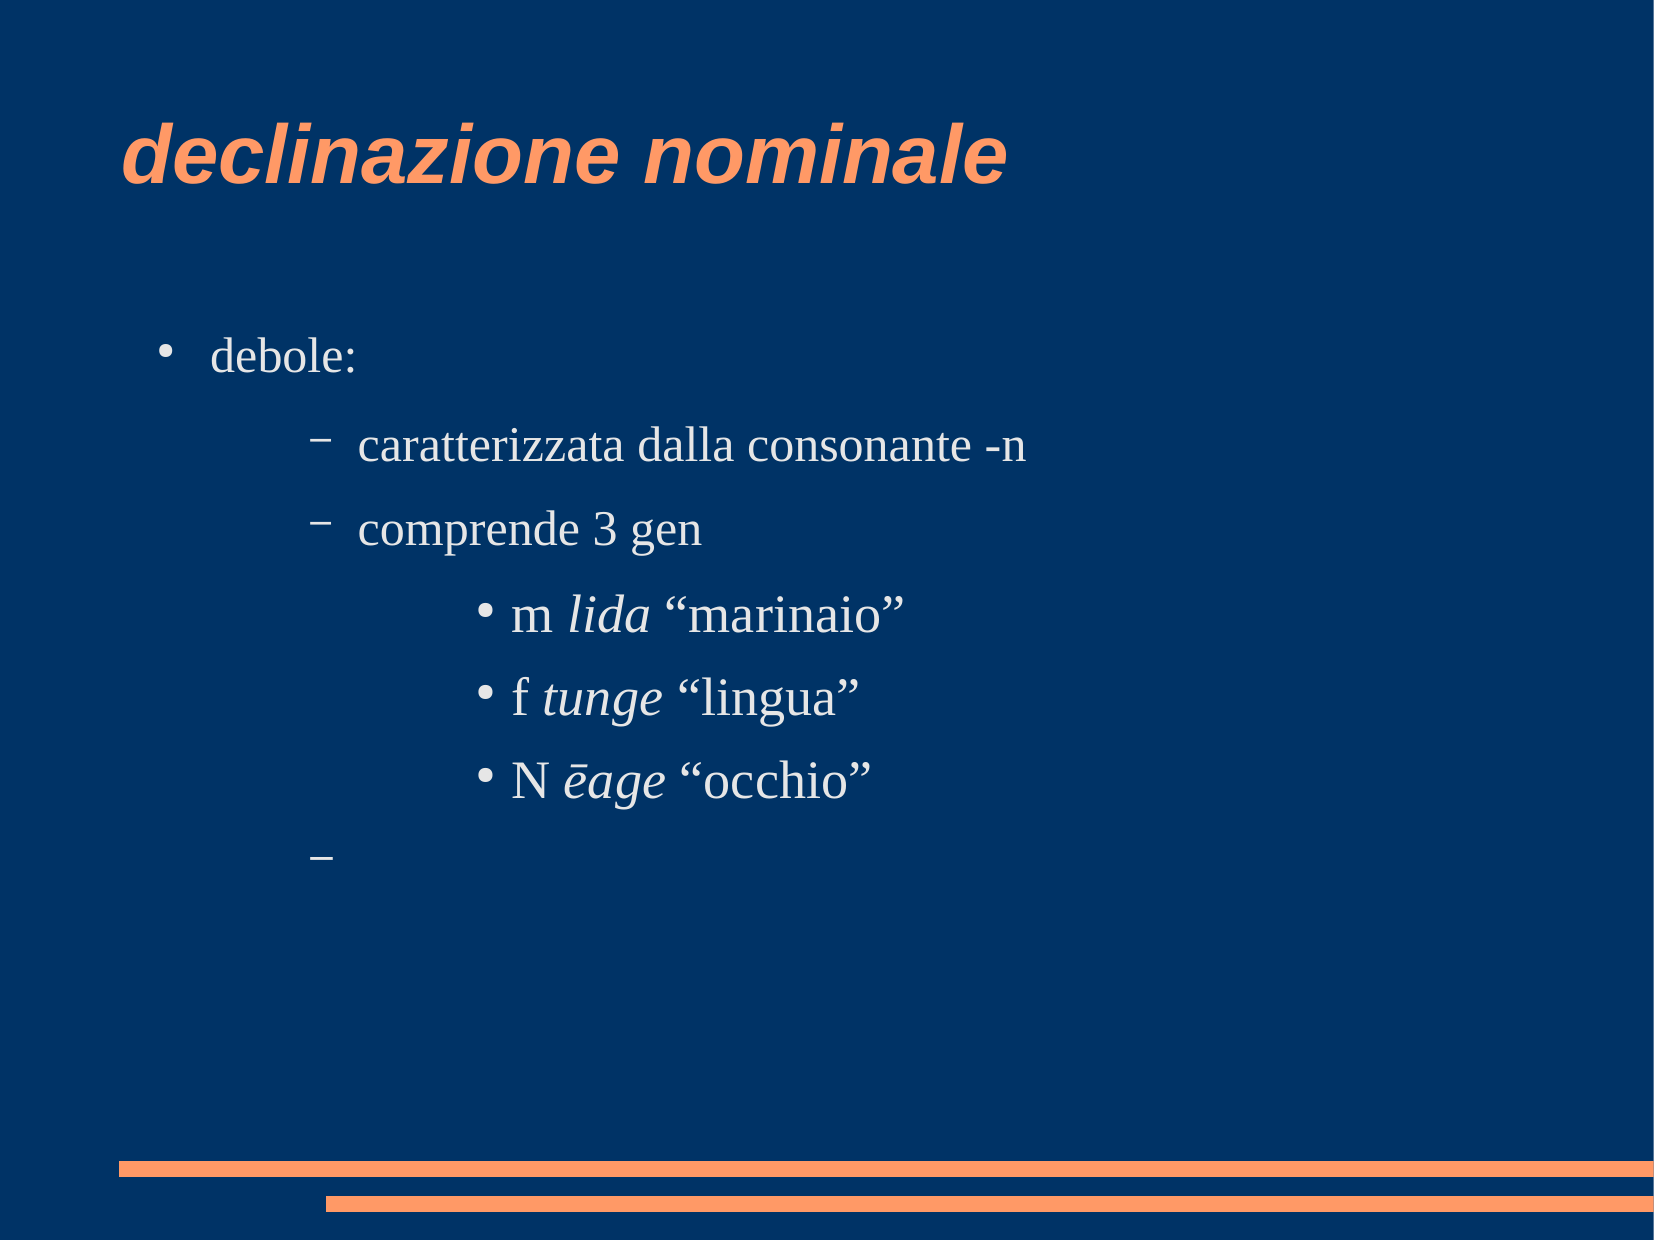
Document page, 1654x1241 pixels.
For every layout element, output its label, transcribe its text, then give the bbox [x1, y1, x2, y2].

list debole: caratterizzata dalla consonante -n comprende 3 gen m lida “marinaio” f tunge “lingua” N ēage “occhio” [121, 322, 1561, 1126]
title declinazione nominale [121, 53, 1534, 246]
